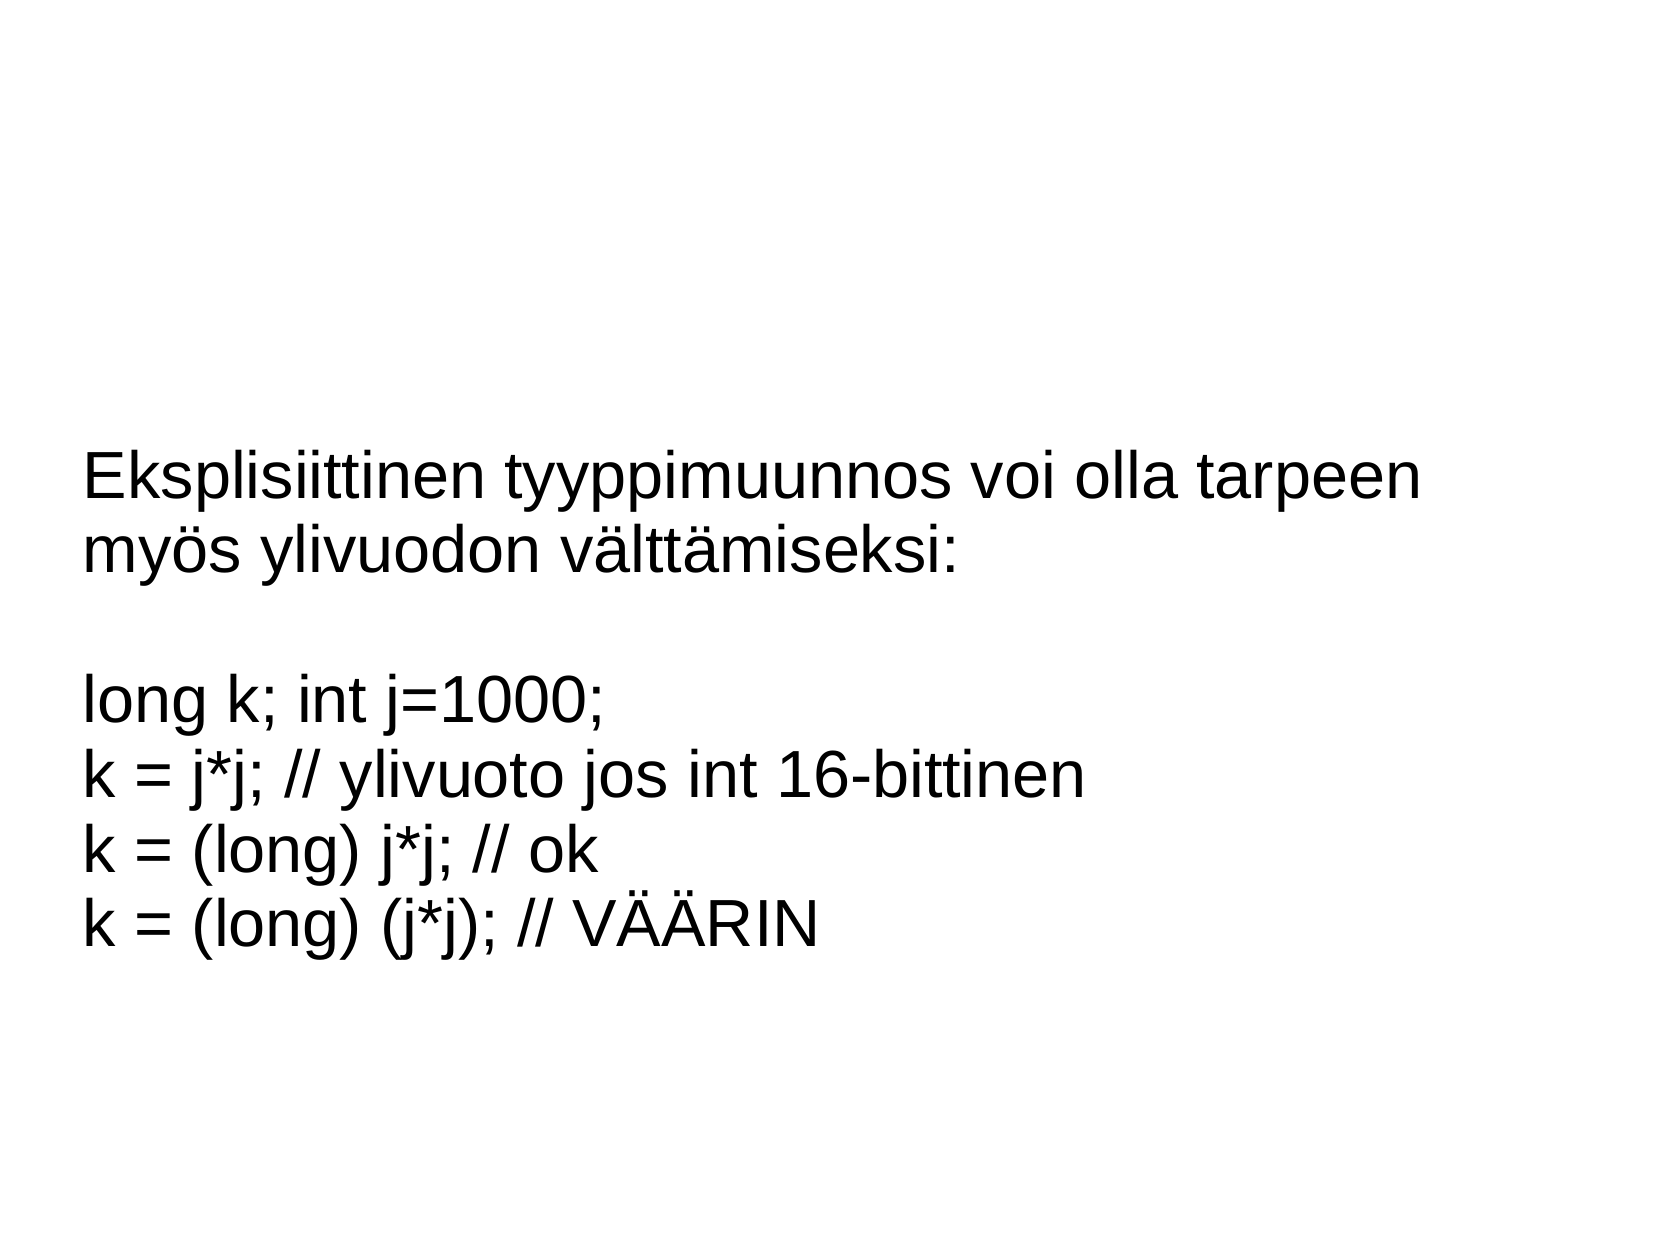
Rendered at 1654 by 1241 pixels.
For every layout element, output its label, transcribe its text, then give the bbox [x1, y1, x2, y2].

text_box Eksplisiittinen tyyppimuunnos voi olla tarpeen myös ylivuodon välttämiseksi: long k; int j=1000; k = j*j; // ylivuoto jos int 16-bittinen k = (long) j*j; // ok k = (long) (j*j); // VÄÄRIN [82, 297, 1571, 1102]
